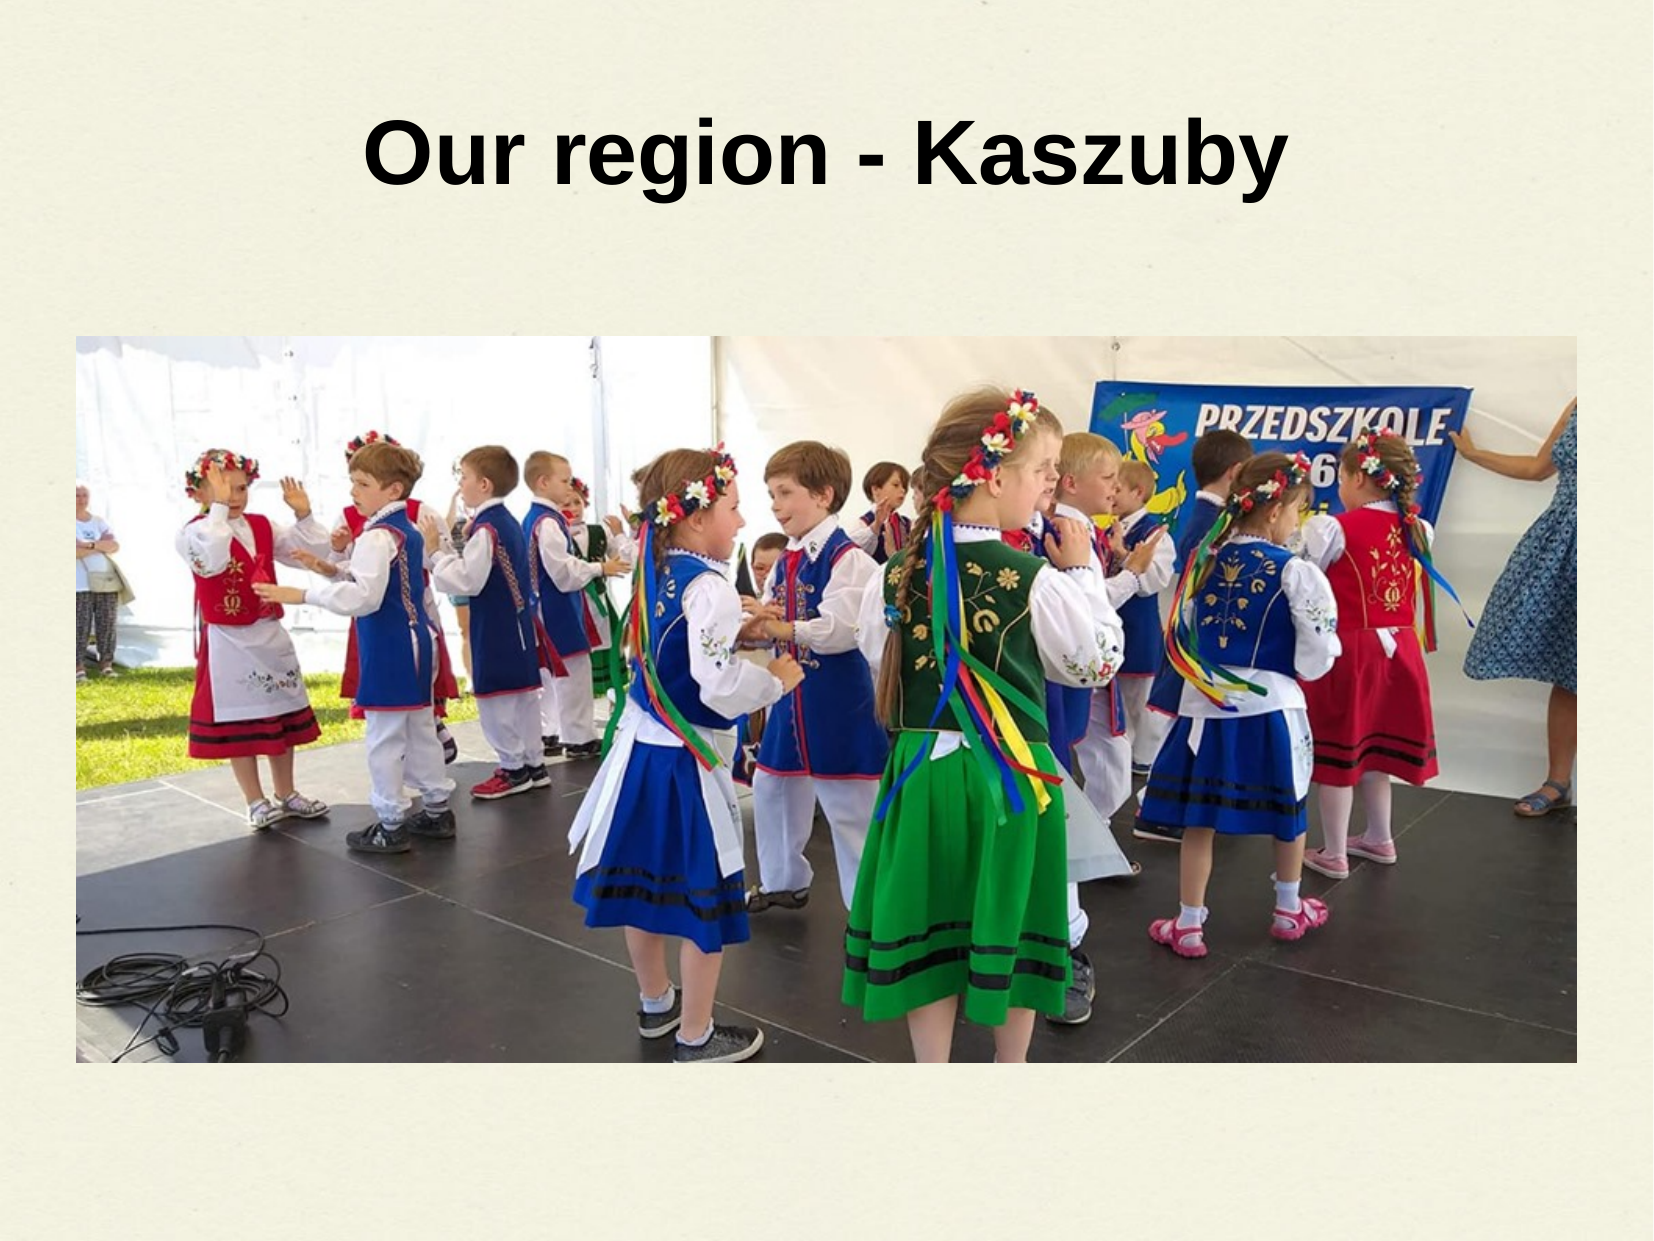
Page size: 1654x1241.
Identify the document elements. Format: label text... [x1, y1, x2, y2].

picture [0, 0, 1654, 1241]
title Our region - Kaszuby [82, 56, 1571, 250]
